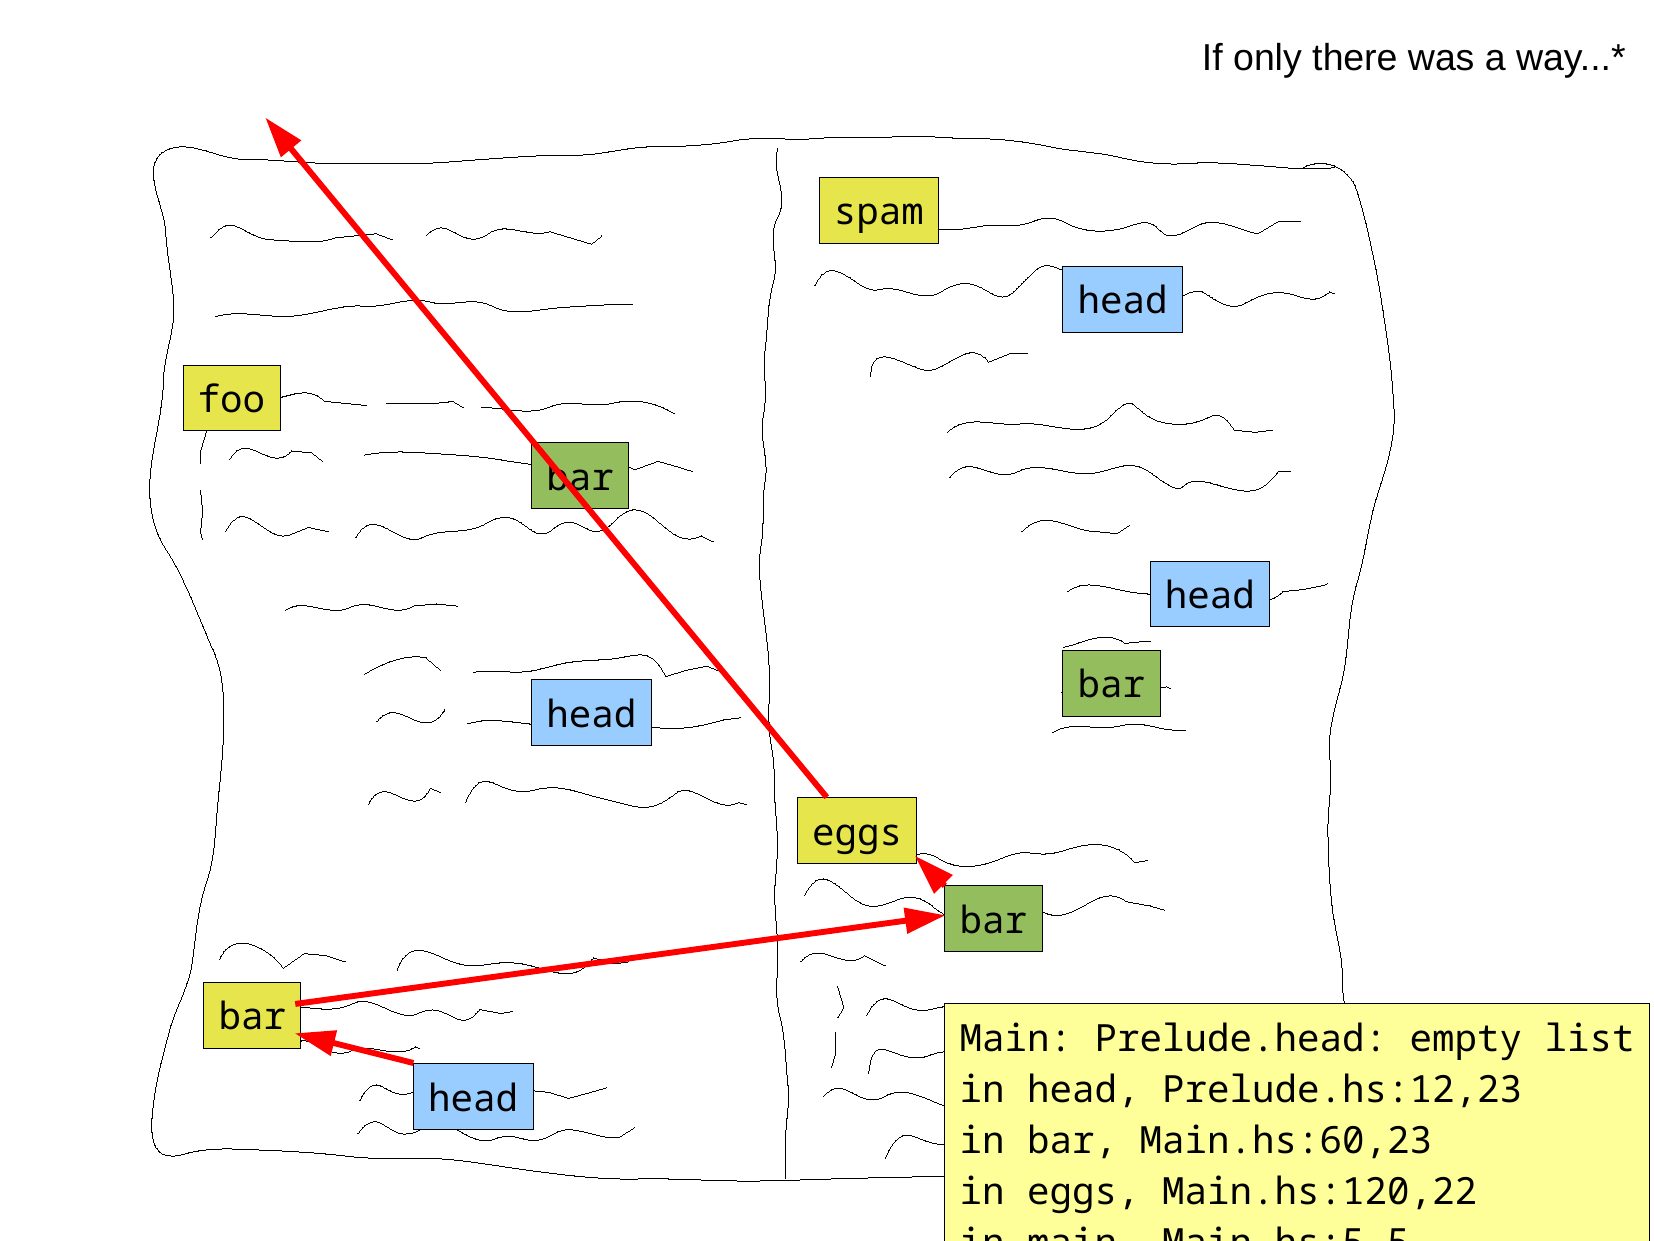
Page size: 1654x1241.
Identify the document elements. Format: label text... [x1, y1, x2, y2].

text_box bar [538, 442, 629, 502]
text_box spam [819, 177, 939, 236]
text_box bar [531, 446, 578, 502]
text_box bar [1062, 650, 1161, 709]
text_box head [1062, 266, 1183, 325]
text_box eggs [797, 797, 917, 857]
text_box Main: Prelude.head: empty list in head, Prelude.hs:12,23 in bar, Main.hs:60,23 in eggs, Main.hs:120,22 in main, Main.hs:5,5 [944, 1003, 1650, 1237]
text_box head [531, 679, 652, 739]
text_box foo [183, 365, 281, 424]
text_box bar [203, 982, 301, 1041]
text_box If only there was a way...* [1187, 29, 1640, 91]
text_box head [1150, 561, 1270, 620]
text_box bar [944, 885, 1043, 945]
text_box head [413, 1063, 534, 1123]
